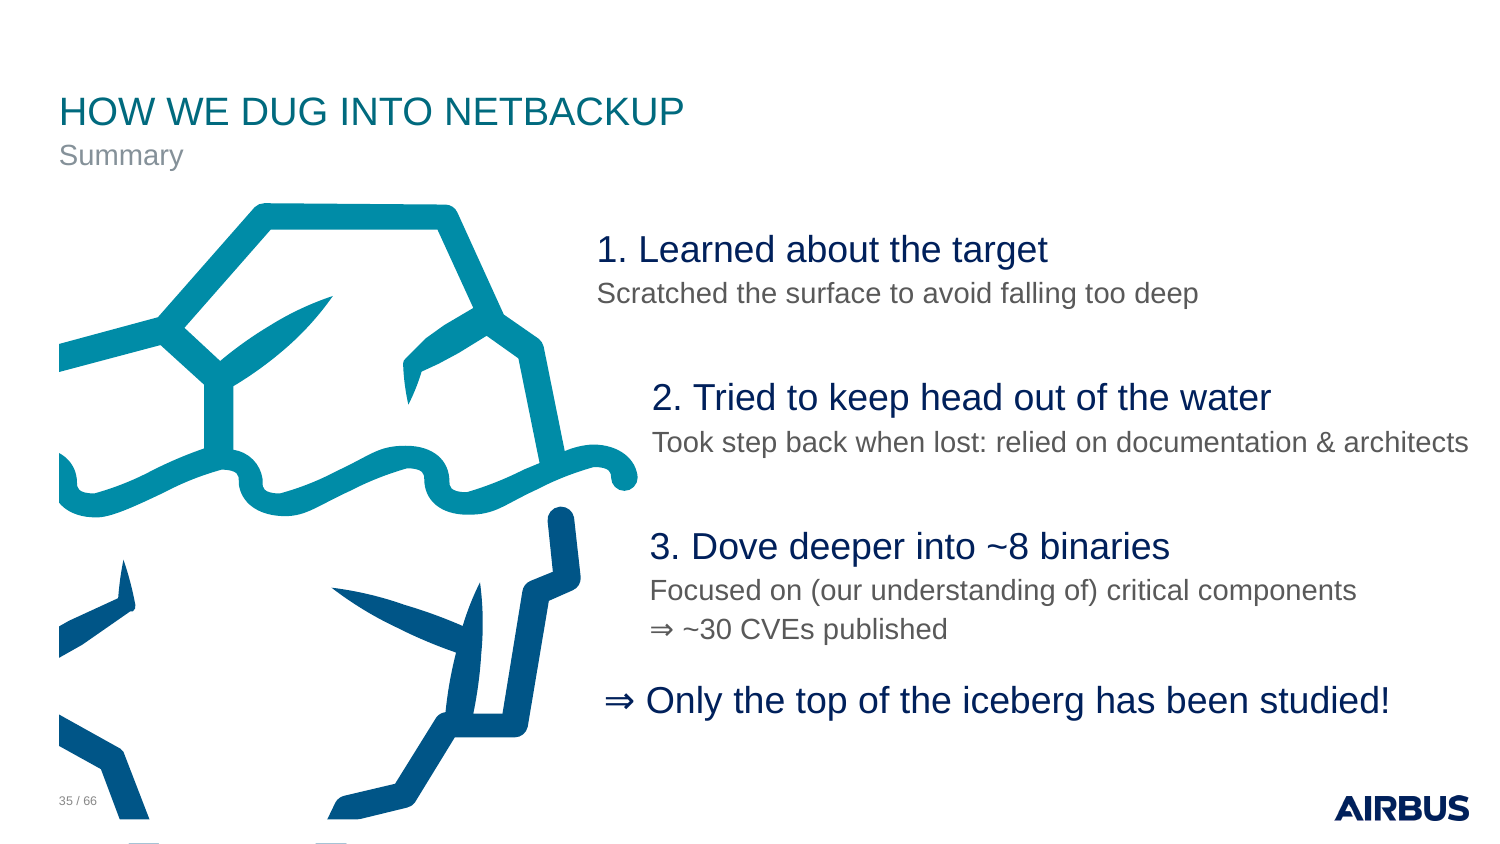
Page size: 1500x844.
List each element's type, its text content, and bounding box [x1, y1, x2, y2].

text_box 3. Dove deeper into ~8 binaries Focused on (our understanding of) critical components ⇒ ~30 CVEs published [634, 500, 1451, 661]
text_box ⇒ Only the top of the iceberg has been studied! [588, 661, 1432, 737]
title HOW WE DUG INTO NETBACKUP Summary [58, 80, 1441, 192]
text_box [0, 203, 638, 844]
picture [1334, 795, 1469, 821]
text_box 1. Learned about the target Scratched the surface to avoid falling too deep [581, 203, 1468, 325]
text_box 2. Tried to keep head out of the water Took step back when lost: relied on documentation & architects [636, 351, 1488, 473]
